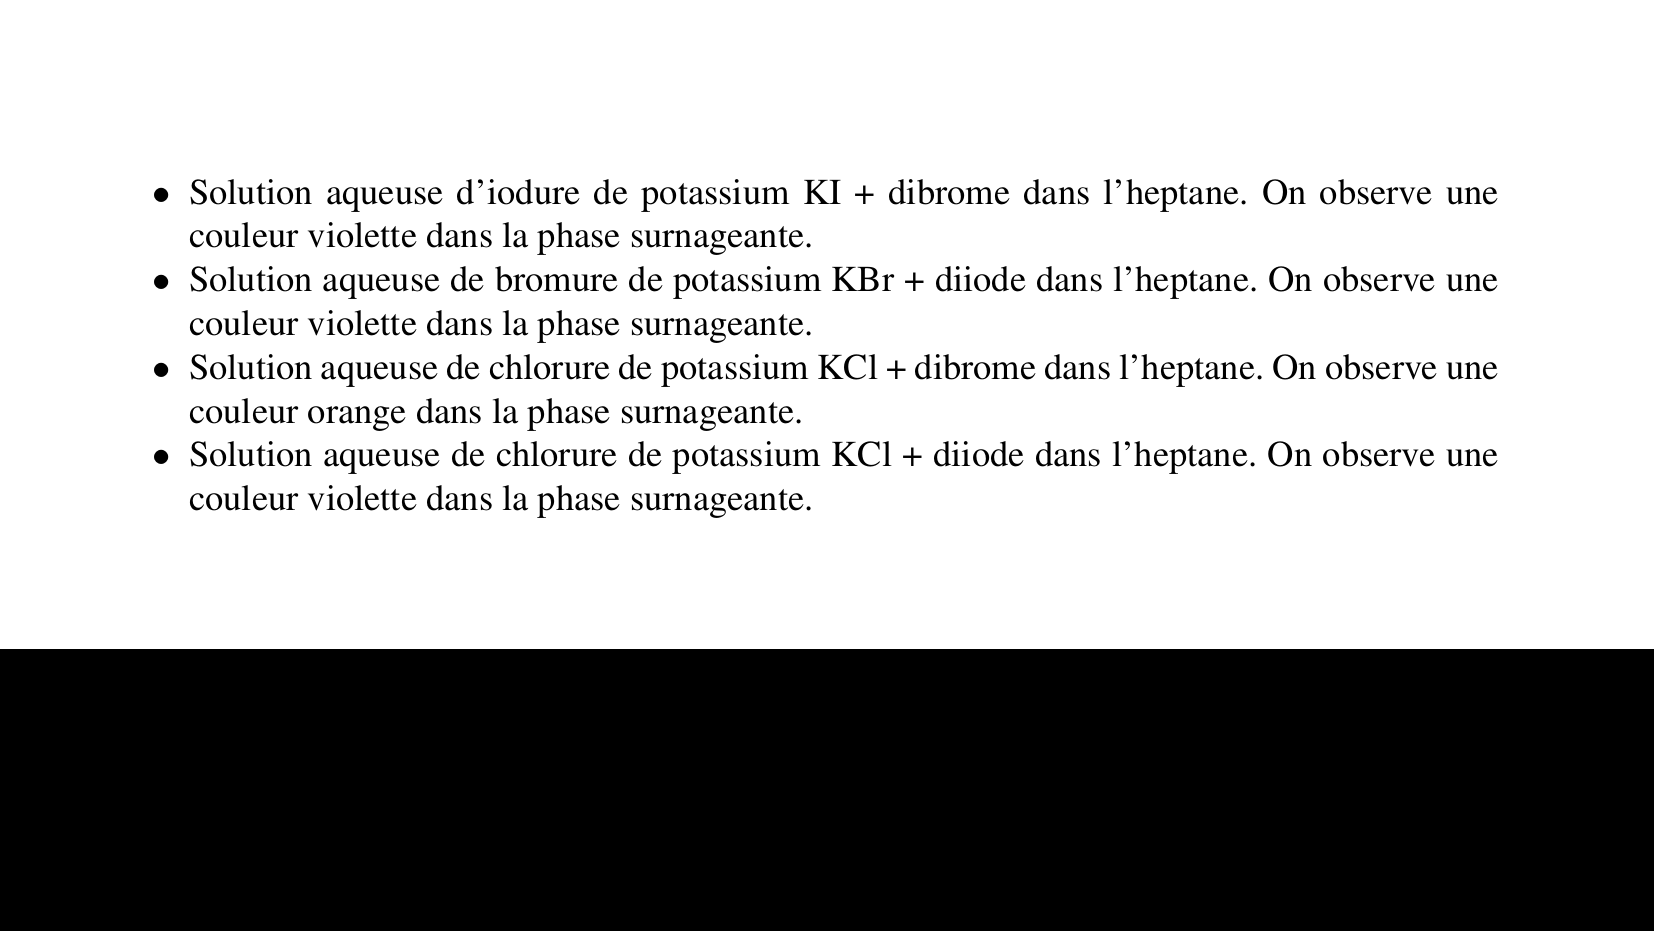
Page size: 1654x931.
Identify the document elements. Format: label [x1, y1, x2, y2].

picture [122, 170, 1512, 520]
text_box [0, 649, 1654, 931]
